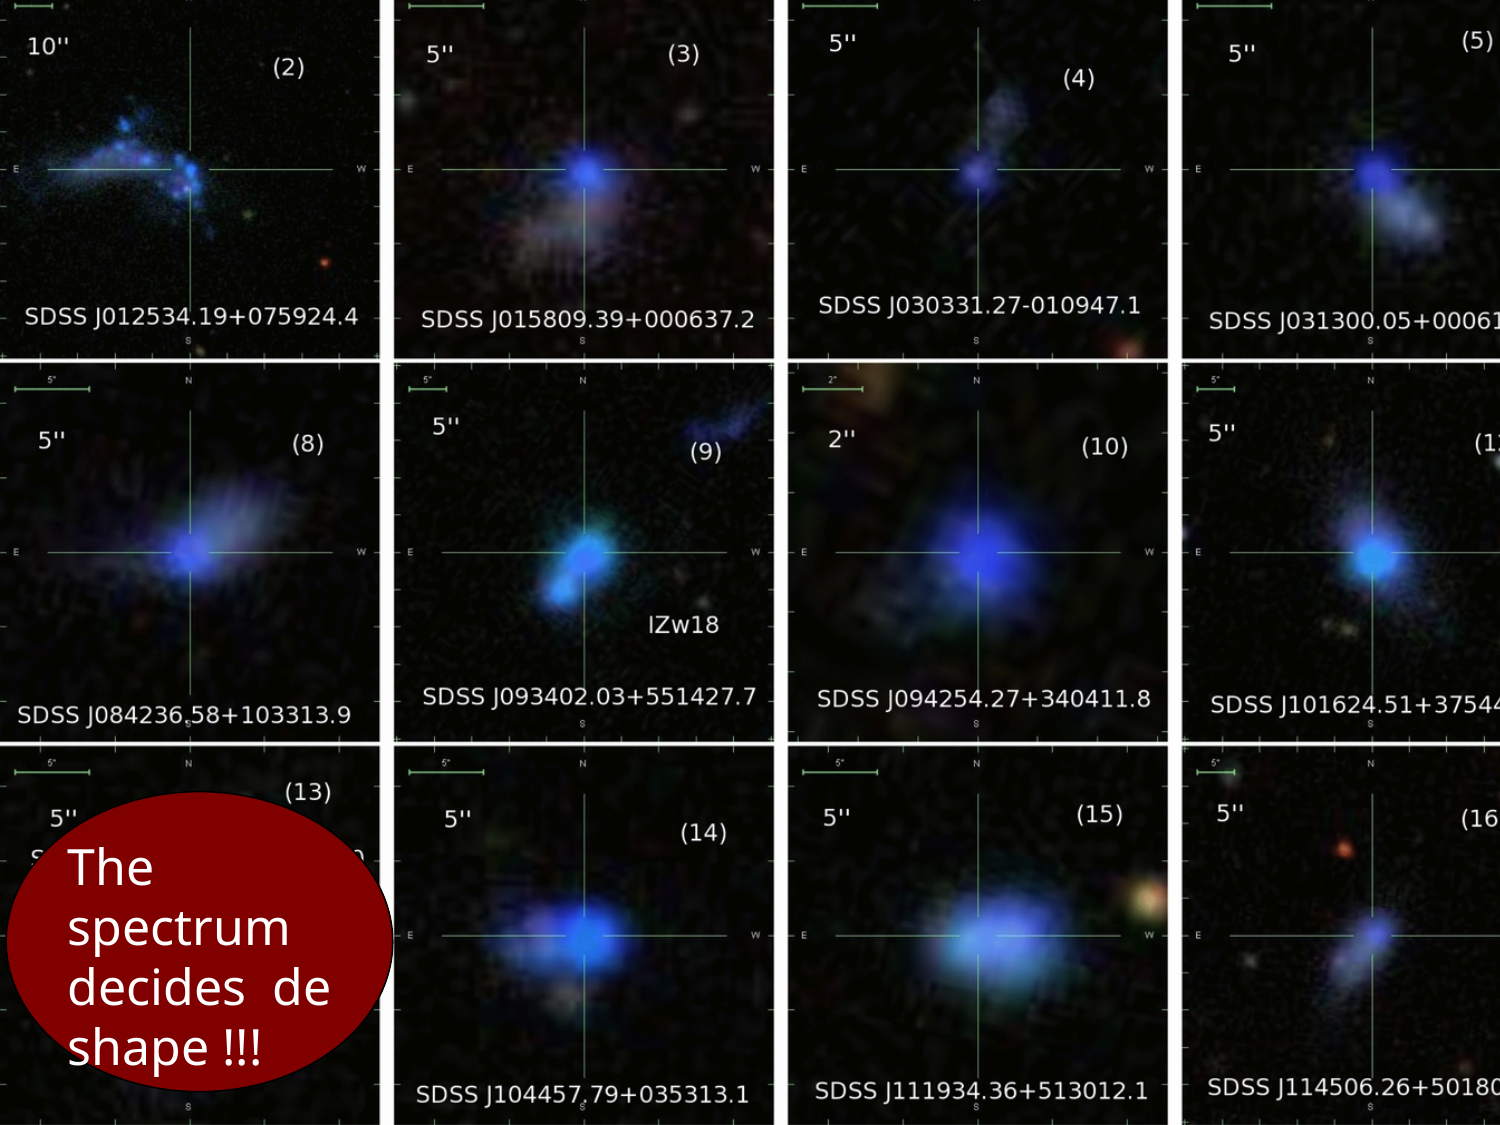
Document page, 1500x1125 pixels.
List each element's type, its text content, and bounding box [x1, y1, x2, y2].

picture [0, 0, 1500, 1125]
text_box The spectrum decides de shape !!! [6, 791, 393, 1092]
